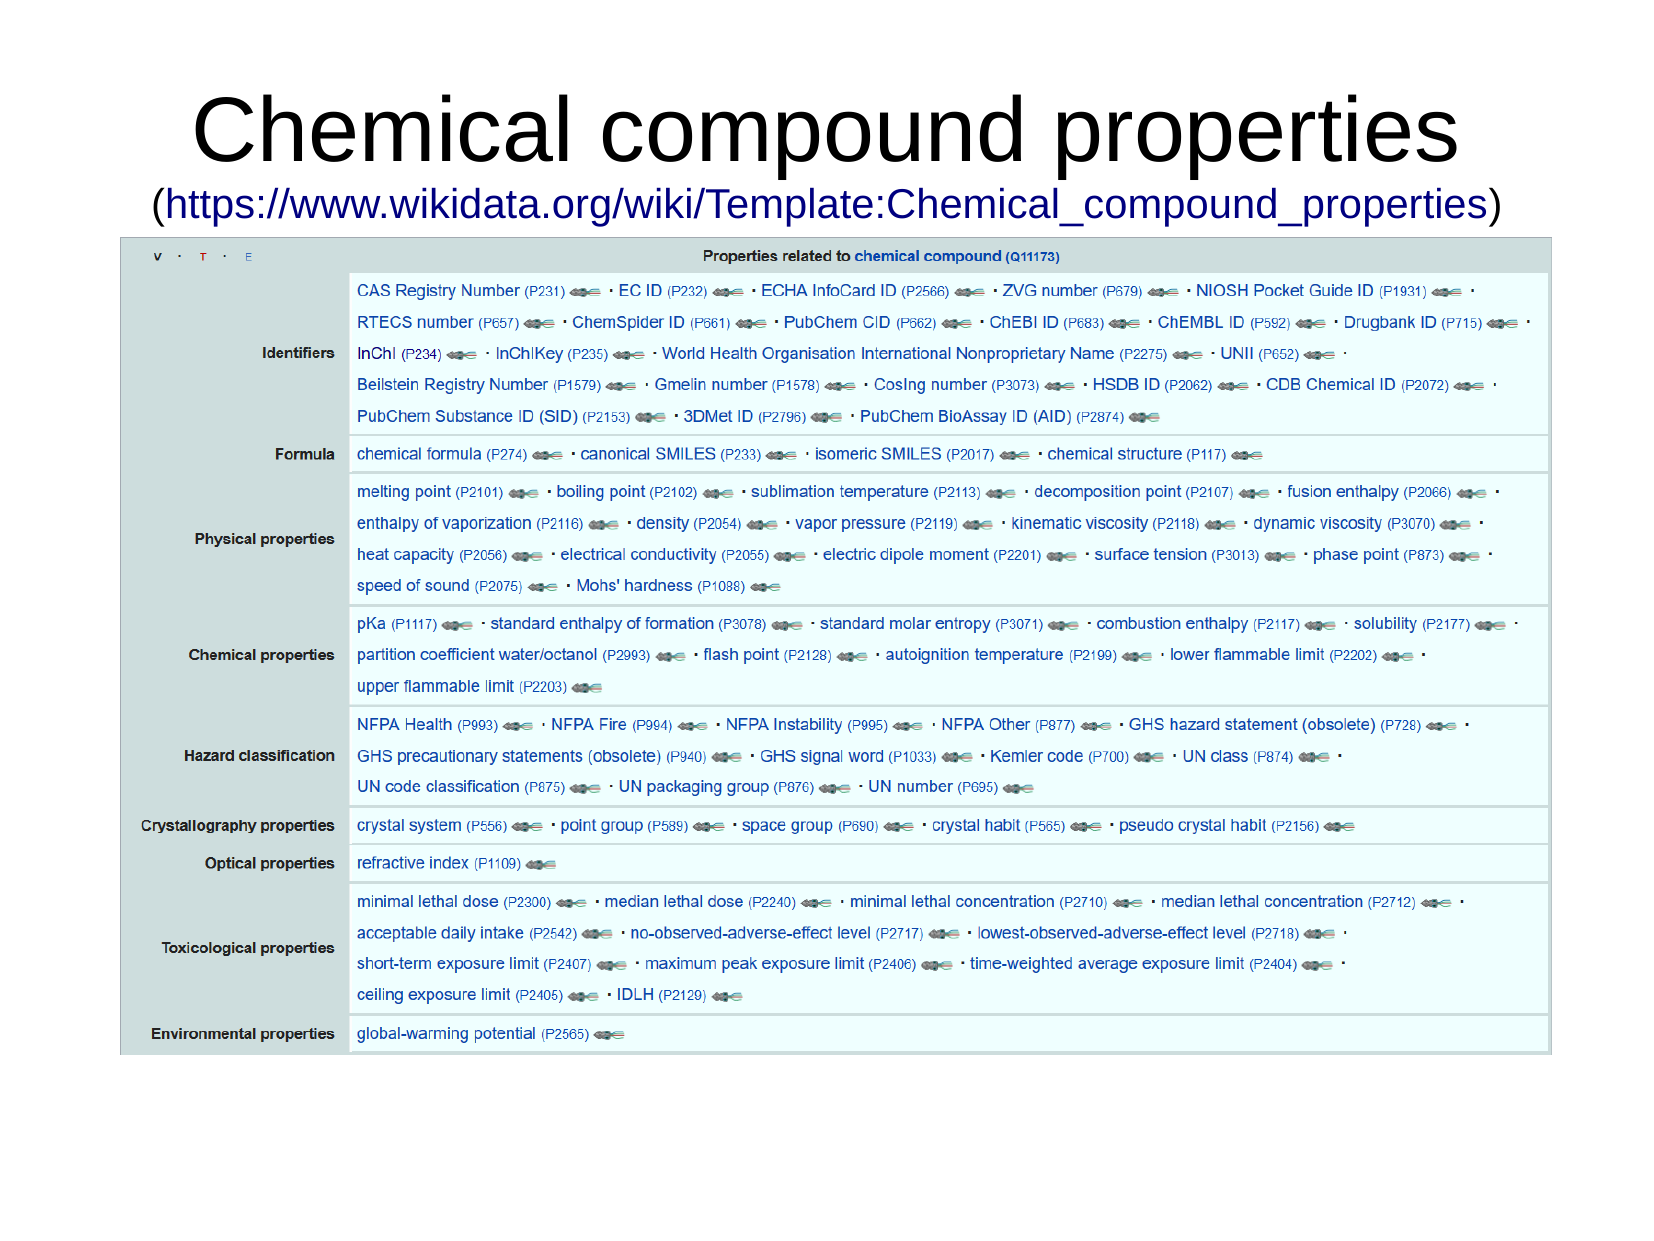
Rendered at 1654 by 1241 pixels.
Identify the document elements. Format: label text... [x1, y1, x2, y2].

title Chemical compound properties (https://www.wikidata.org/wiki/Template:Chemical_compound_properties) [82, 49, 1571, 257]
picture [120, 237, 1552, 1055]
